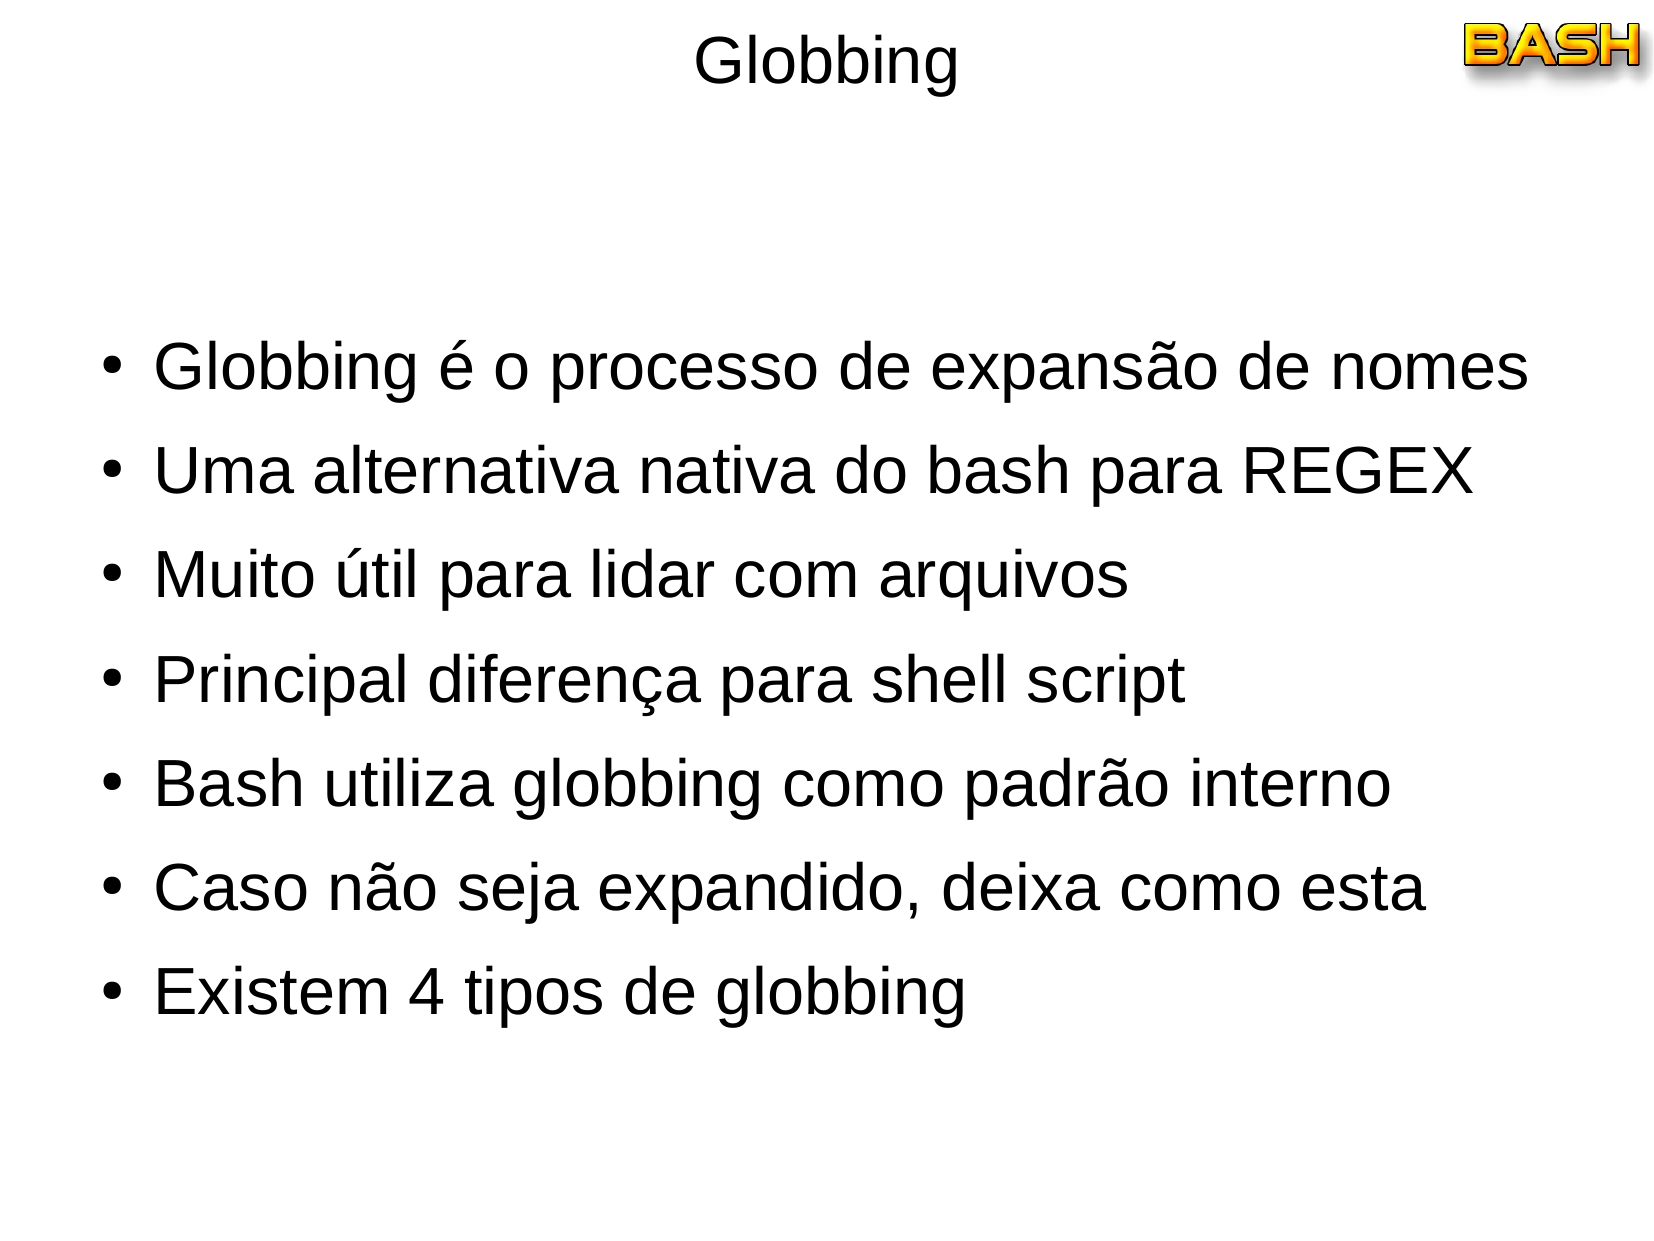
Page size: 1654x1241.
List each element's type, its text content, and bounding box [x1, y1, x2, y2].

title Globbing [82, 22, 1571, 98]
list Globbing é o processo de expansão de nomes Uma alternativa nativa do bash para REGEX Muito útil para lidar com arquivos Principal diferença para shell script Bash utiliza globbing como padrão interno Caso não seja expandido, deixa como esta Existem 4 tipos de globbing [82, 328, 1571, 1030]
picture [1450, 0, 1654, 96]
